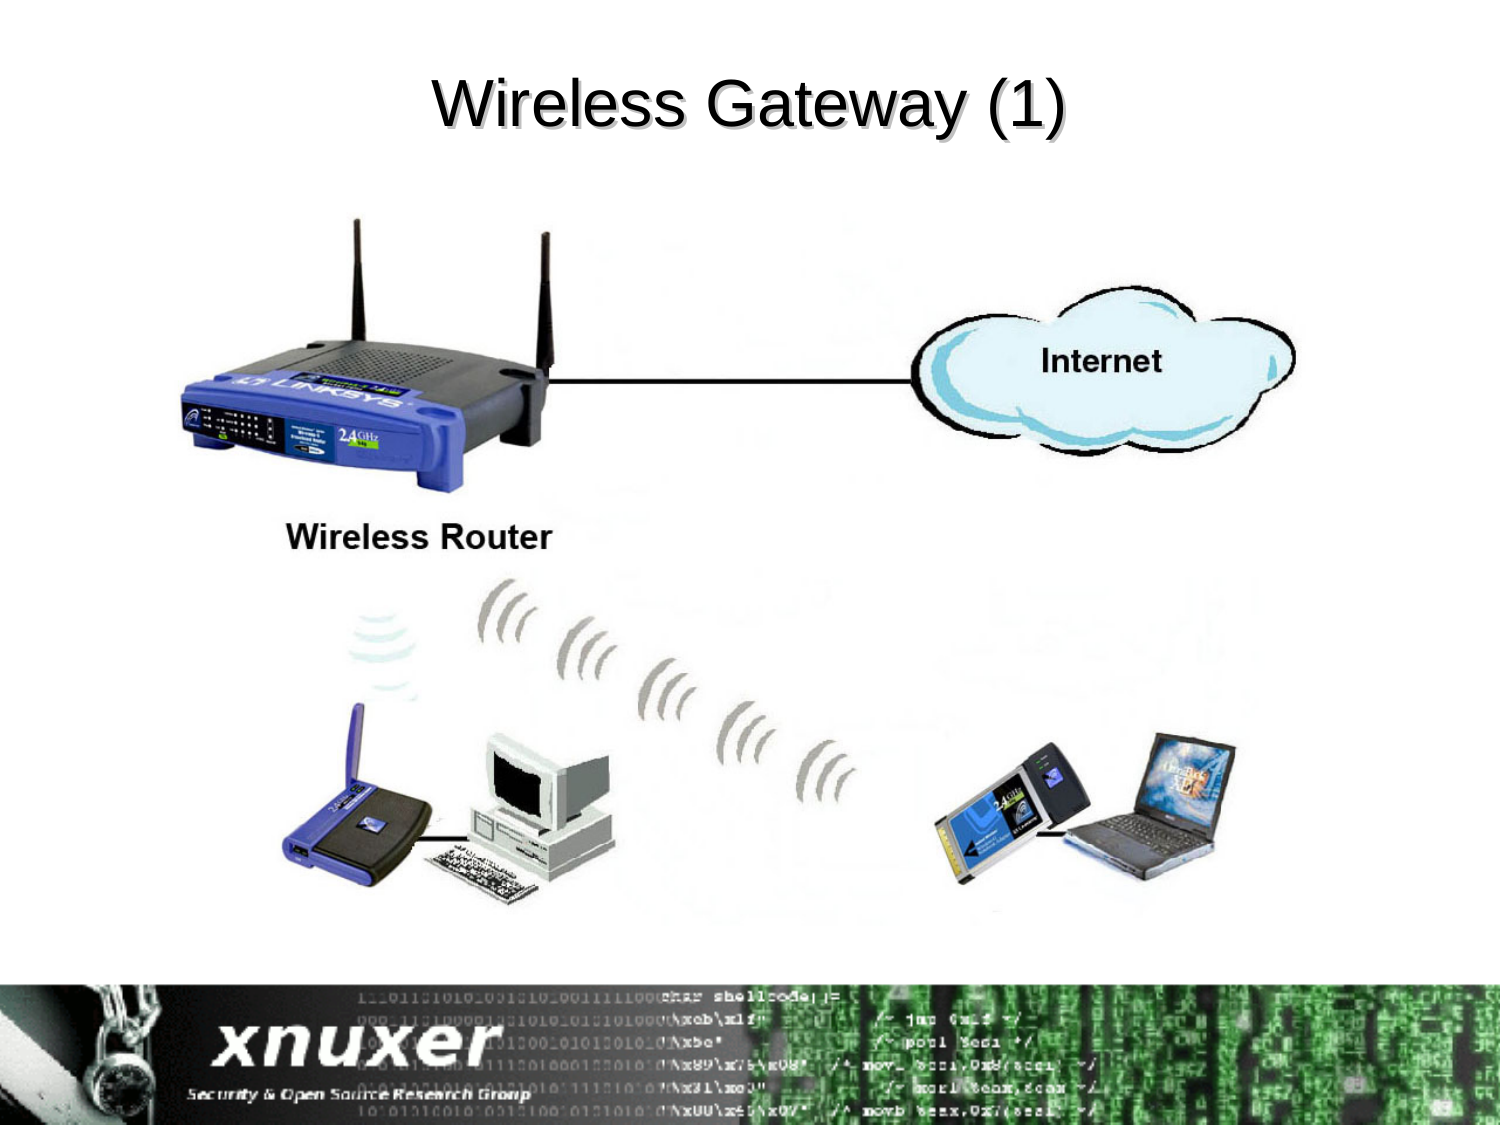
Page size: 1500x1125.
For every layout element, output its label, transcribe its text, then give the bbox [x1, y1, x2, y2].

picture [0, 0, 1500, 1125]
title Wireless Gateway (1) [75, 45, 1426, 163]
